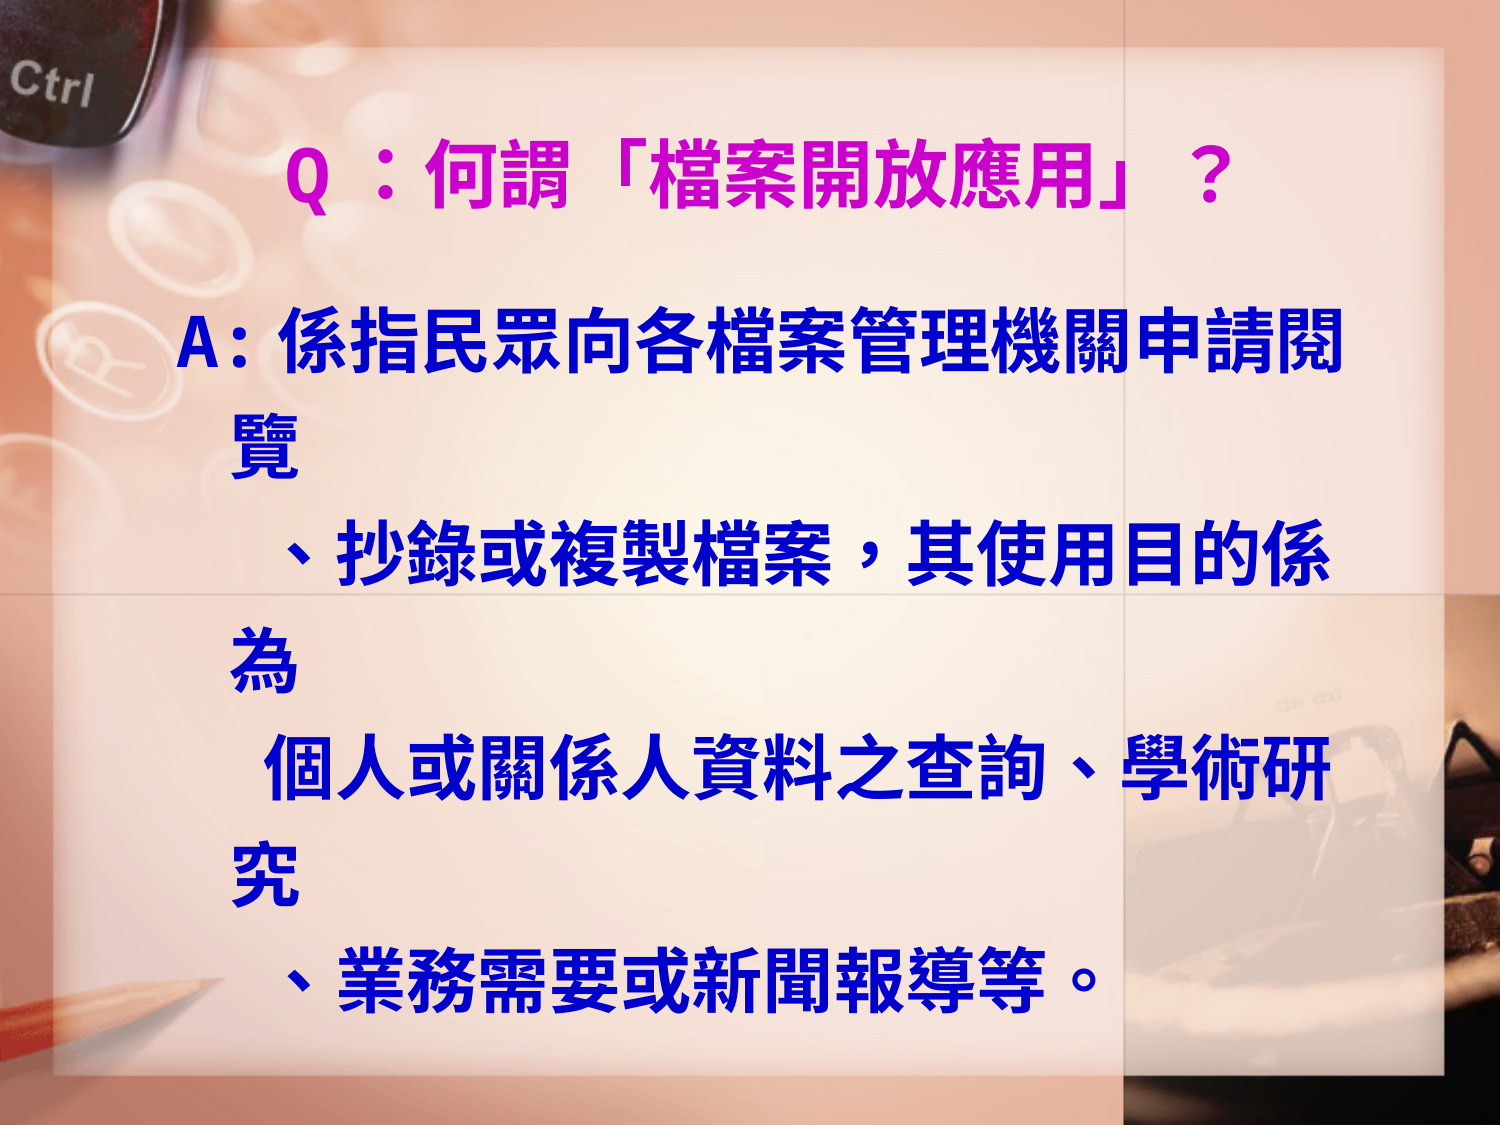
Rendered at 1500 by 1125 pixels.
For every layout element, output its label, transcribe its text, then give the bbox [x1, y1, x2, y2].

list A:係指民眾向各檔案管理機關申請閱覽 、抄錄或複製檔案，其使用目的係為 個人或關係人資料之查詢、學術研究 、業務需要或新聞報導等。 [107, 267, 1416, 1035]
title Q：何謂「檔案開放應用」？ [140, 120, 1430, 226]
